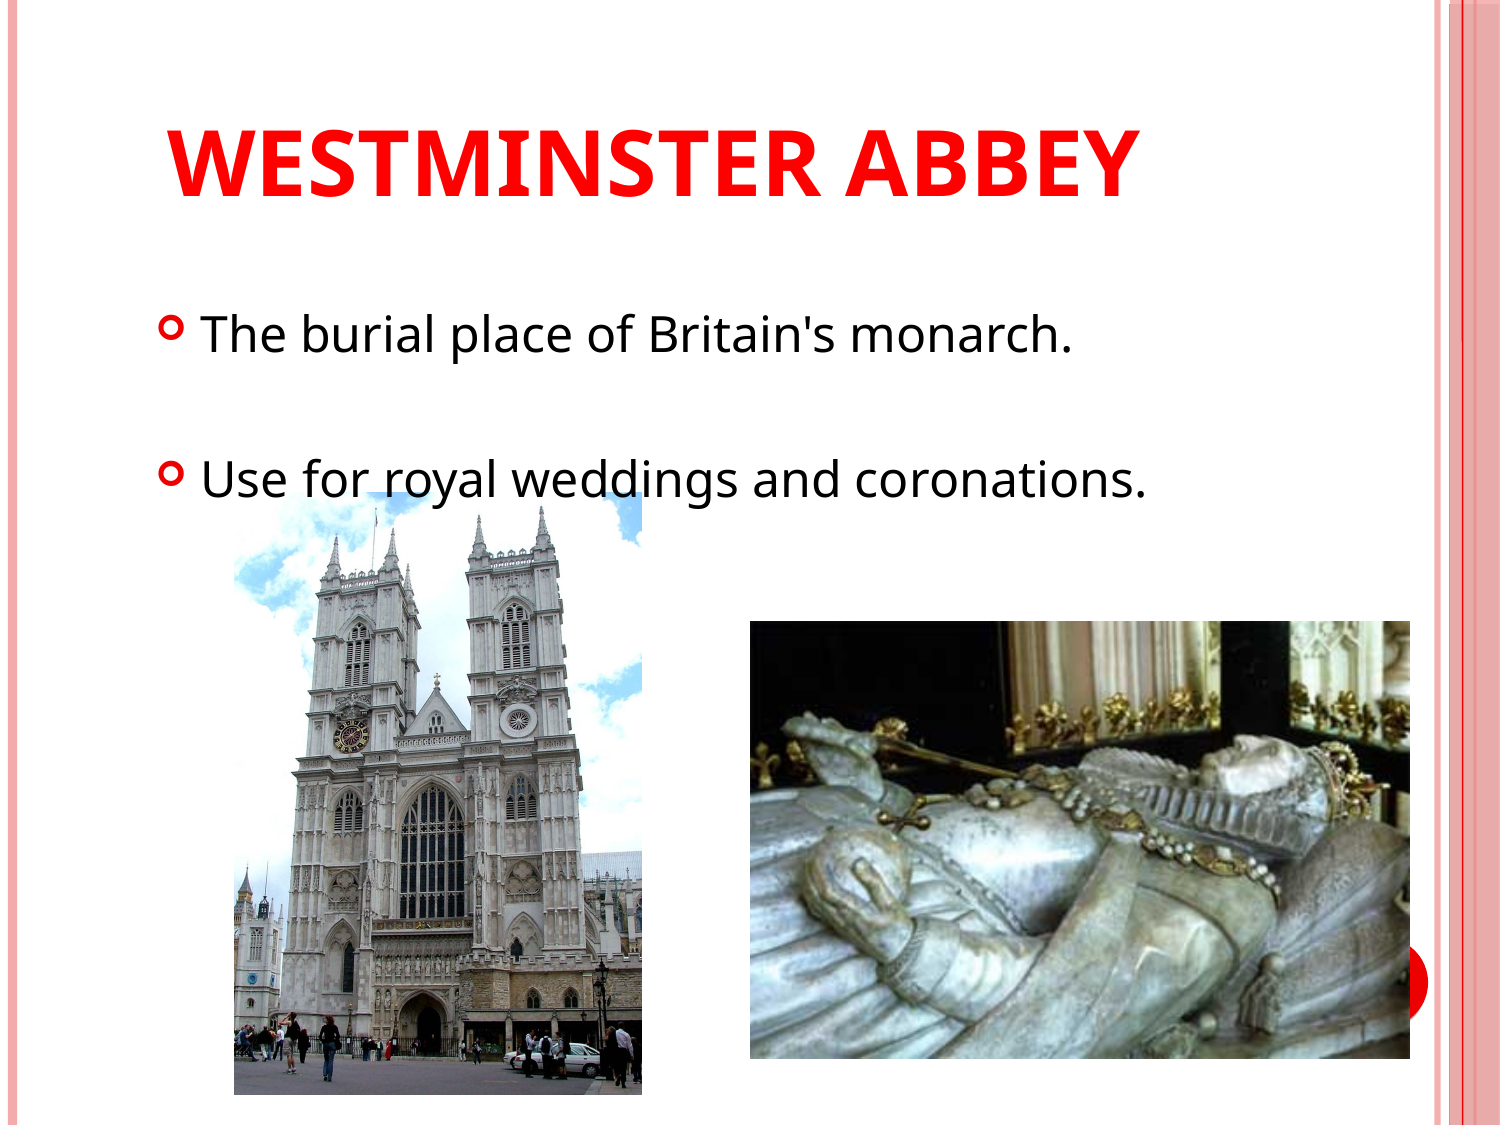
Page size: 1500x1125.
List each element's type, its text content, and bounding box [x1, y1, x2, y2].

title WESTMINSTER ABBEY [152, 35, 1378, 222]
picture [750, 621, 1410, 1059]
list The burial place of Britain's monarch. Use for royal weddings and coronations. [140, 222, 1414, 629]
picture [234, 629, 642, 1095]
